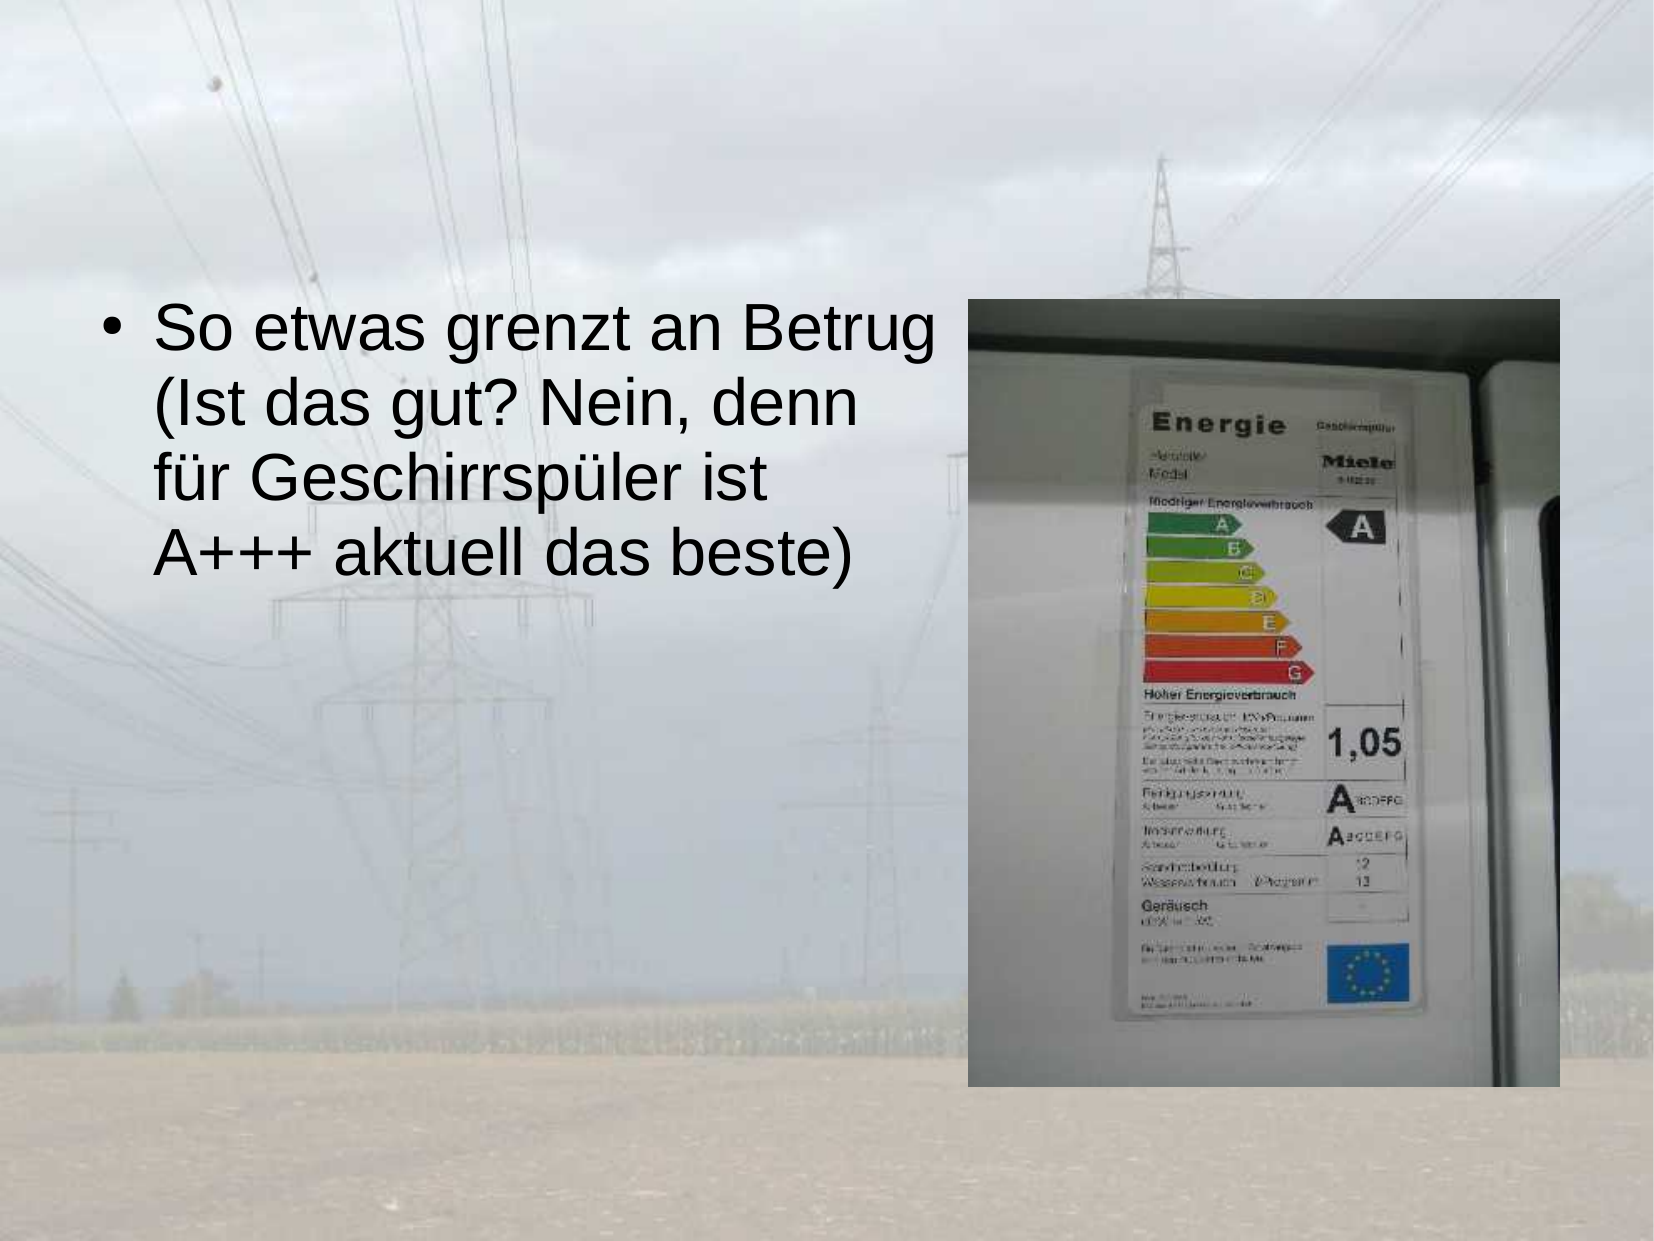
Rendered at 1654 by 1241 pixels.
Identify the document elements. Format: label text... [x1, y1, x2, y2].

list So etwas grenzt an Betrug (Ist das gut? Nein, denn für Geschirrspüler ist A+++ aktuell das beste) [82, 290, 1571, 1109]
picture [0, 0, 1654, 1241]
